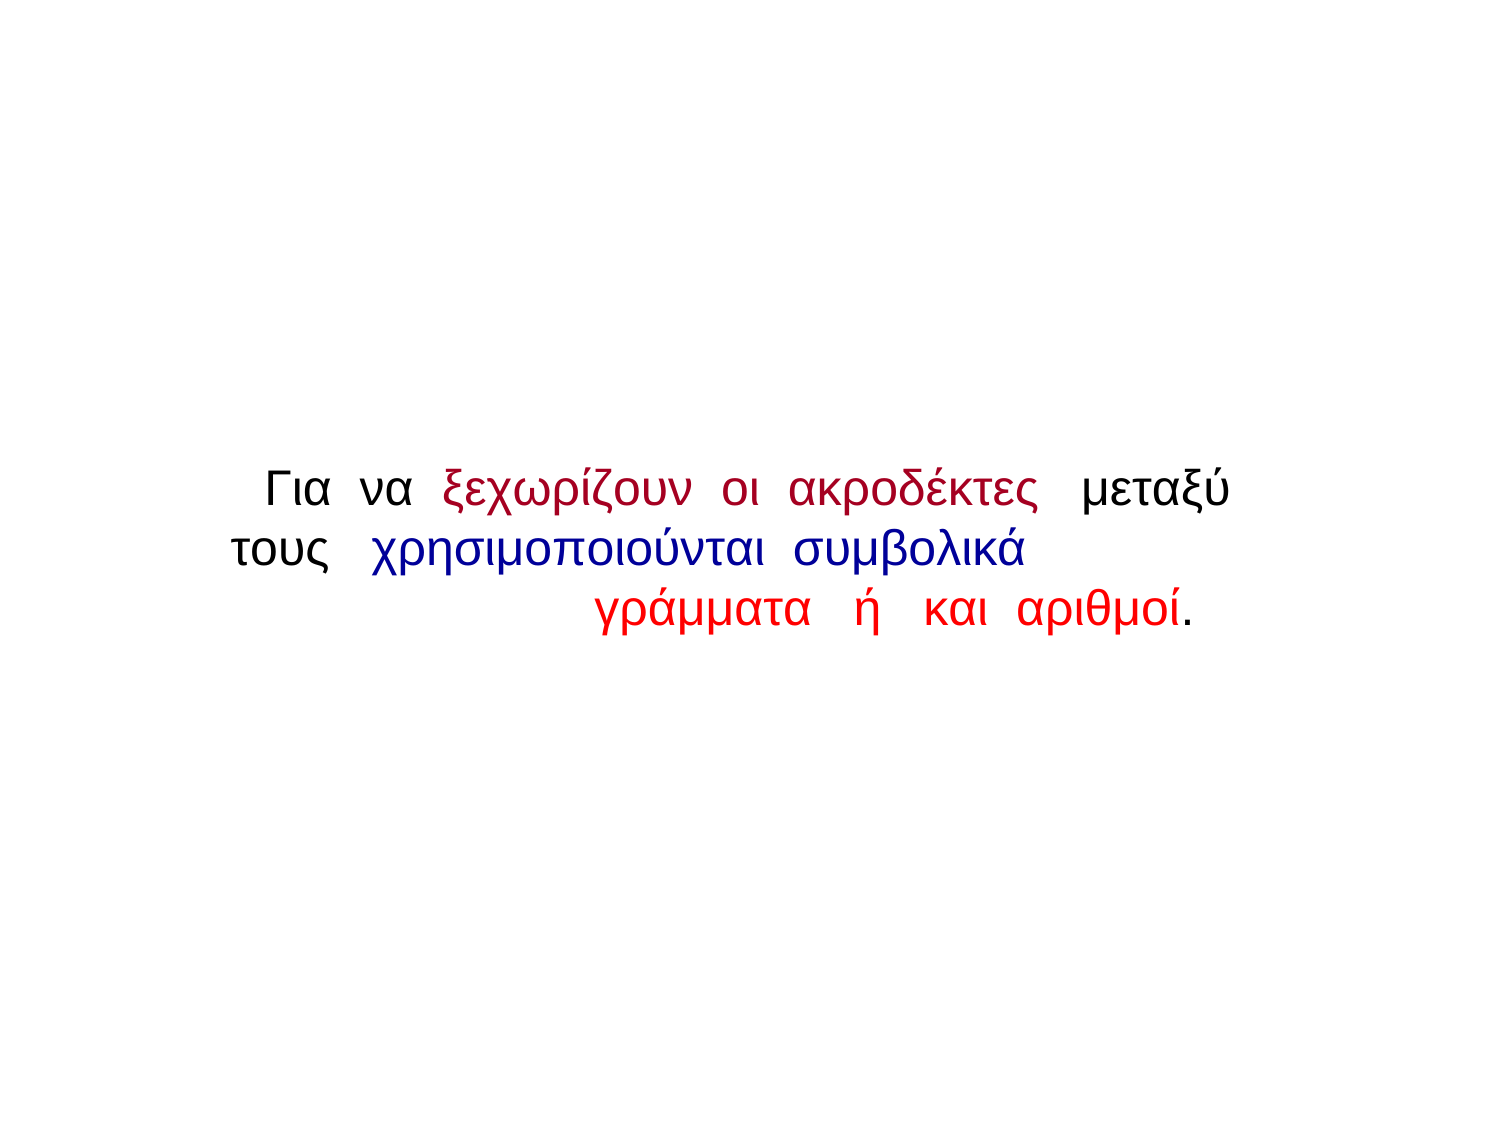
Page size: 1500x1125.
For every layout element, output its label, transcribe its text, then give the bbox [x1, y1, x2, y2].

title Για να ξεχωρίζουν οι ακροδέκτες μεταξύ τους χρησιμοποιούνται συμβολικά γράμματα ή και αριθμοί. [210, 128, 1285, 963]
